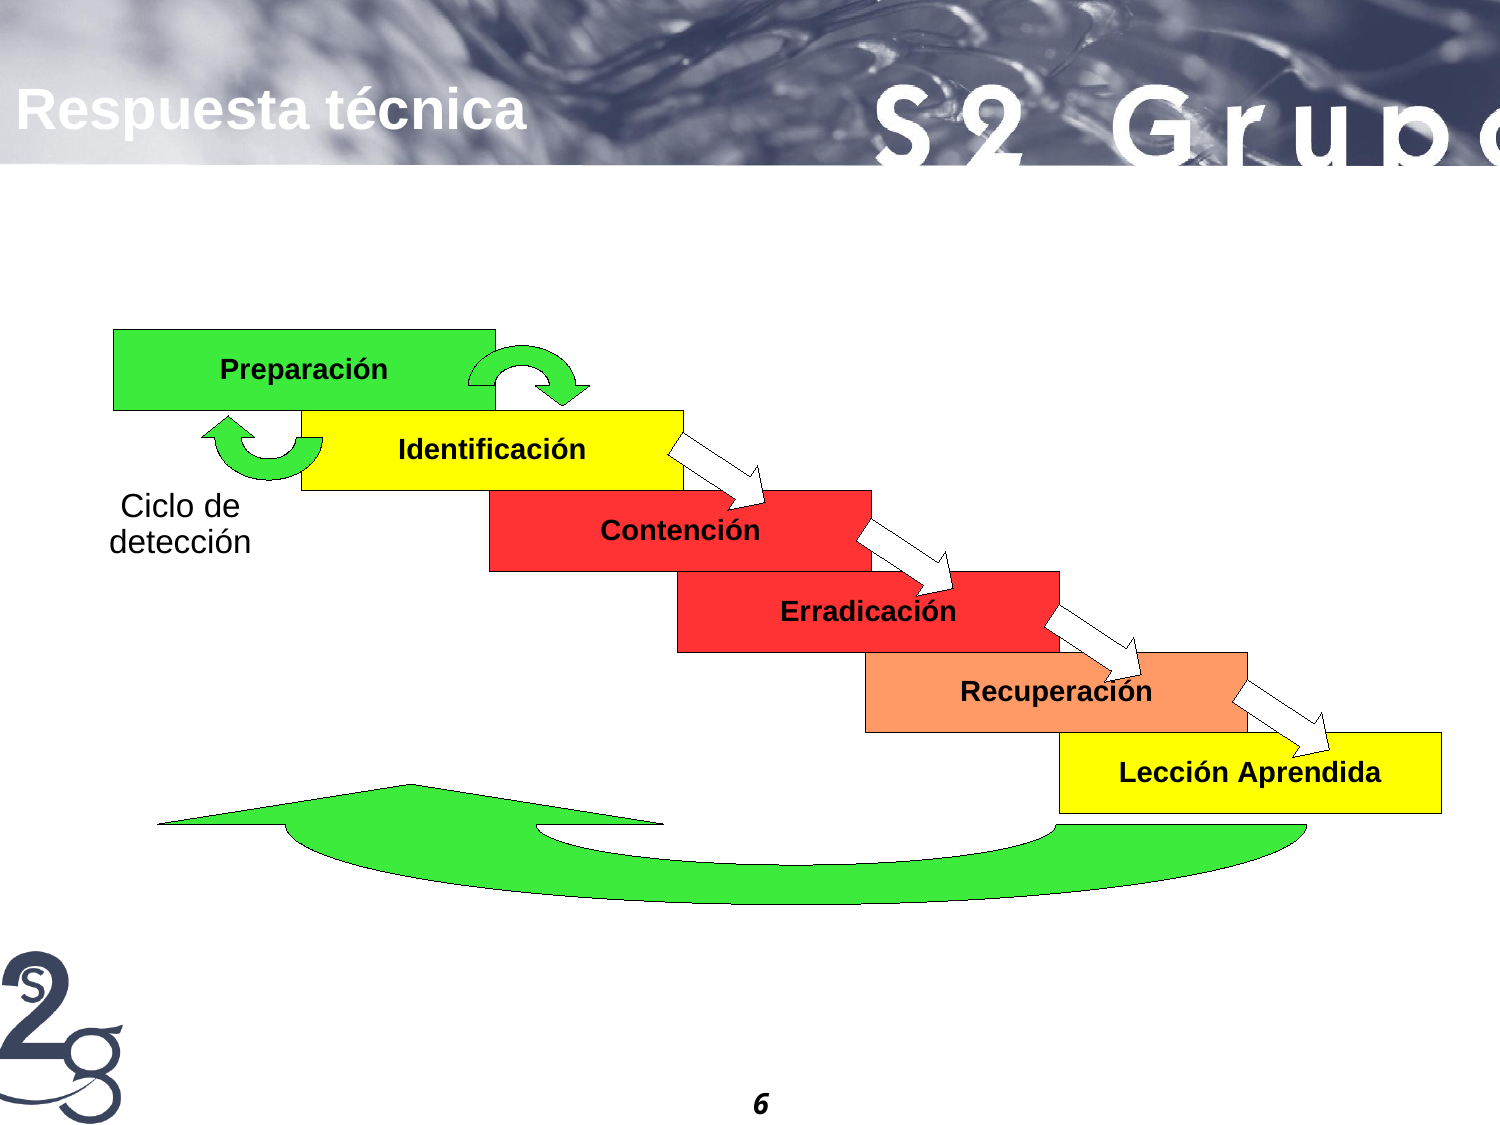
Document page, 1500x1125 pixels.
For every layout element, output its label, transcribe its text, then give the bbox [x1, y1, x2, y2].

text_box [468, 345, 590, 406]
text_box Preparación [113, 329, 496, 411]
picture [0, 951, 125, 1125]
text_box [201, 415, 323, 481]
text_box Erradicación [677, 571, 1060, 653]
text_box Ciclo de detección [94, 481, 267, 570]
text_box [856, 518, 954, 597]
text_box Recuperación [865, 652, 1248, 733]
text_box Contención [489, 490, 872, 572]
text_box [667, 432, 766, 511]
picture [0, 0, 1500, 166]
text_box Identificación [301, 410, 684, 491]
text_box Lección Aprendida [1059, 732, 1442, 814]
text_box [1044, 604, 1142, 683]
text_box [1232, 679, 1330, 758]
text_box Respuesta técnica [0, 0, 749, 149]
text_box [157, 784, 1307, 905]
